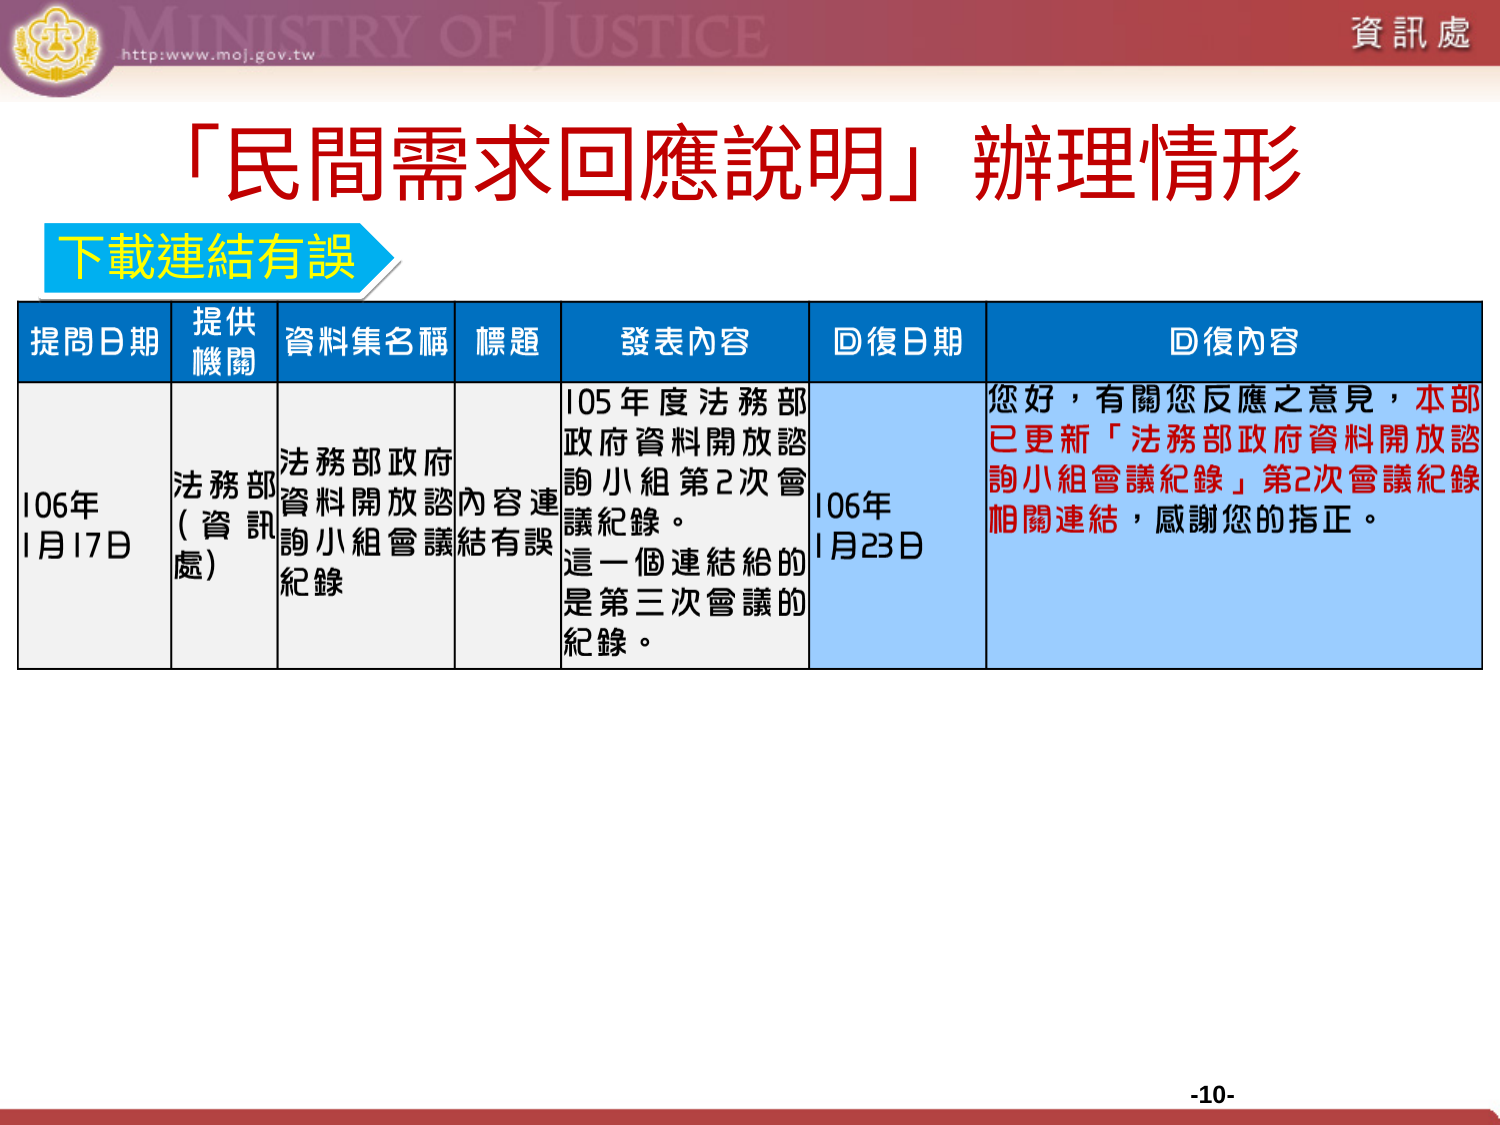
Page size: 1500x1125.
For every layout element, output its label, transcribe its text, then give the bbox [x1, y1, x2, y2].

picture [17, 291, 1483, 687]
text_box 下載連結有誤 [41, 217, 729, 294]
text_box -10- [1175, 1070, 1488, 1109]
text_box 「民間需求回應說明」辦理情形 [123, 103, 1333, 220]
